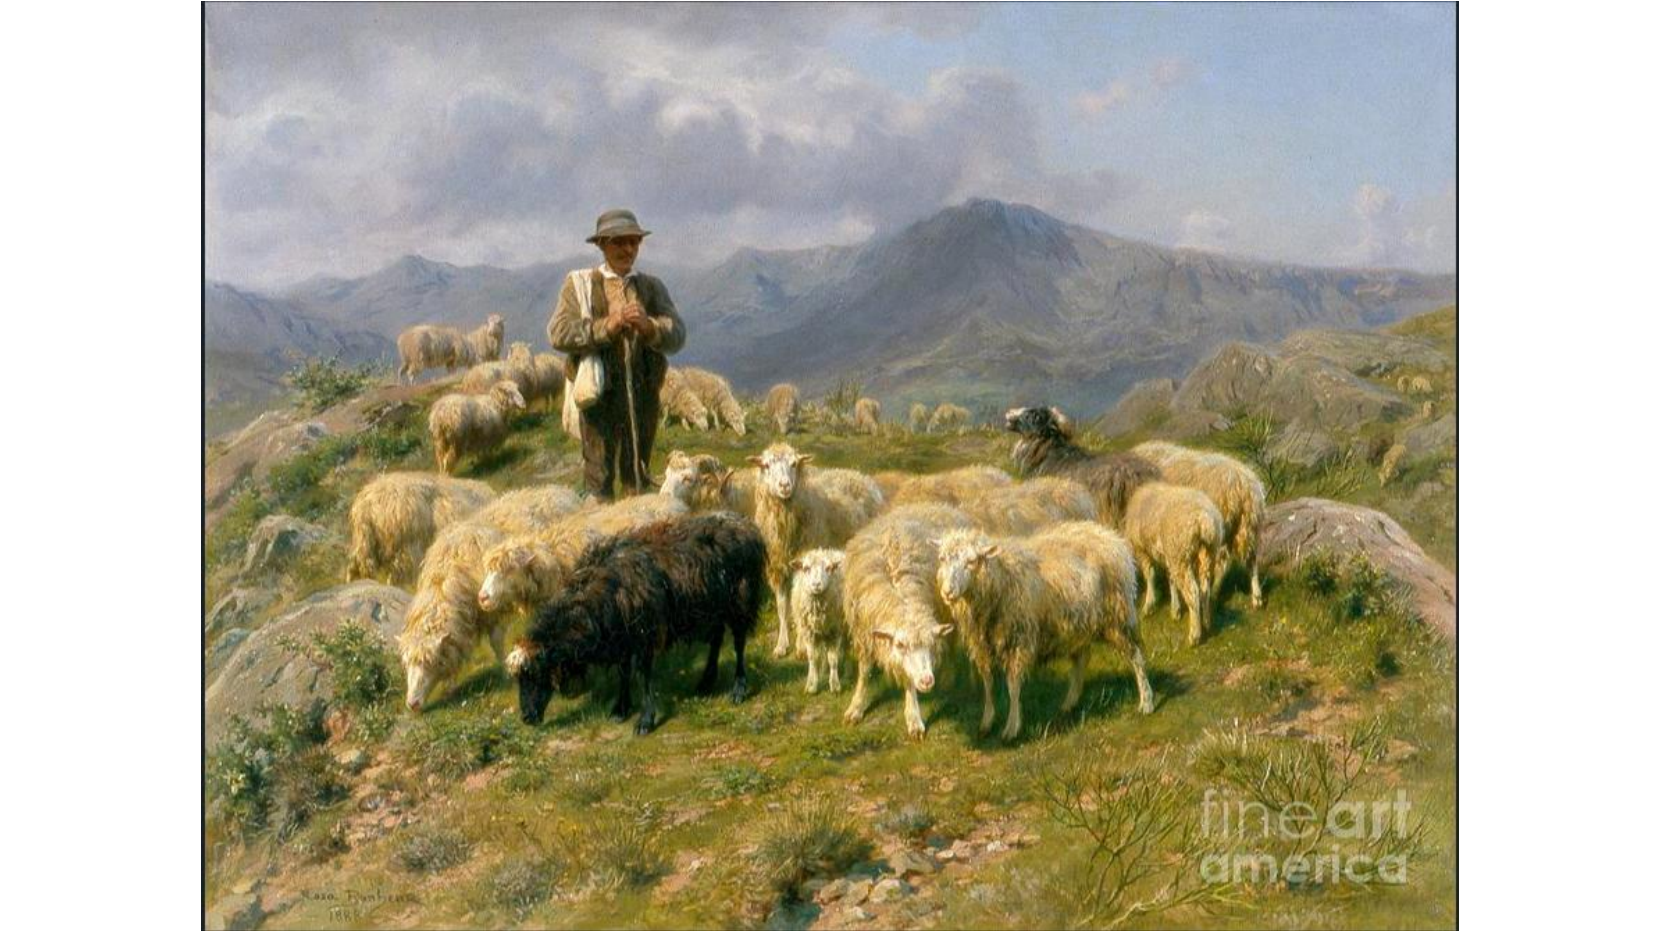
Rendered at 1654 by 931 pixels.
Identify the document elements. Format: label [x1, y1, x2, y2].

picture [201, 1, 1459, 931]
